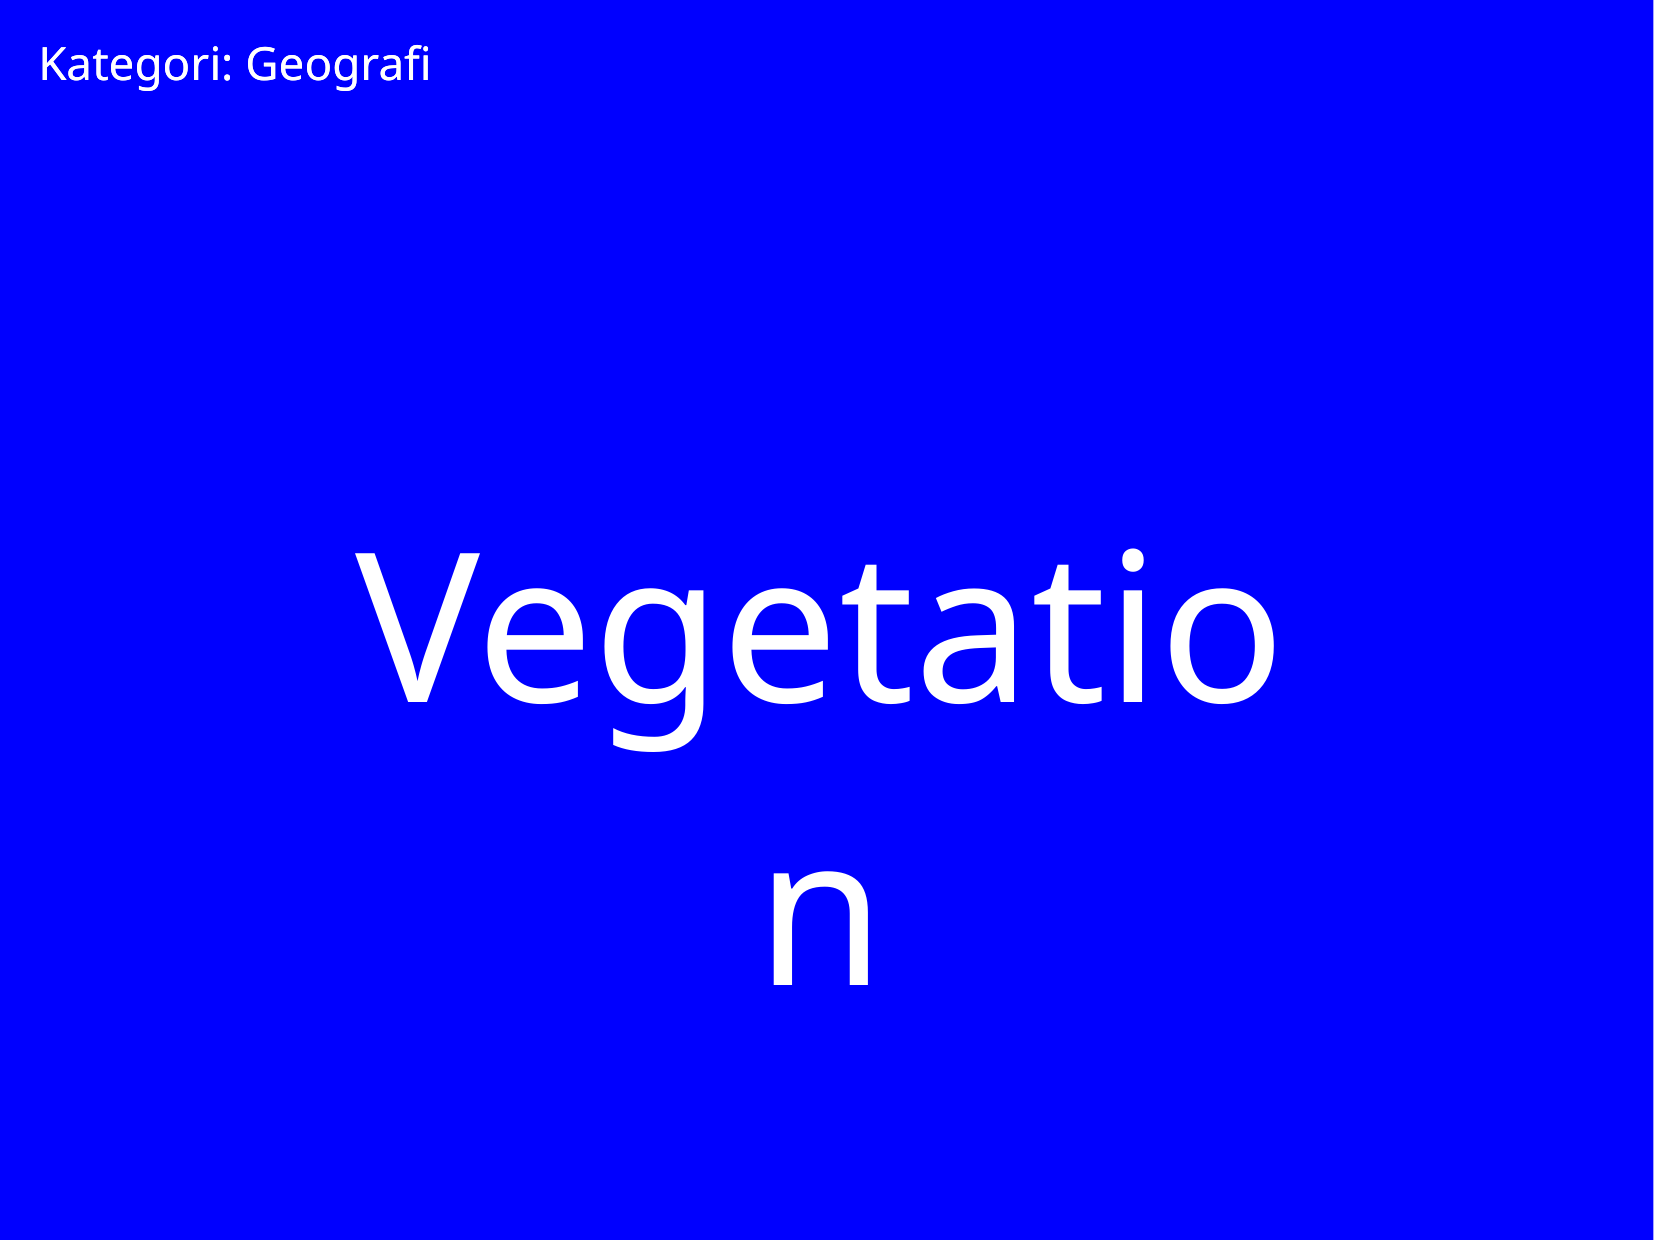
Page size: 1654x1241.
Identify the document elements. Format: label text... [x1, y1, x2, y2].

text_box Vegetation [283, 472, 1359, 765]
text_box Kategori: Geografi [23, 23, 579, 100]
